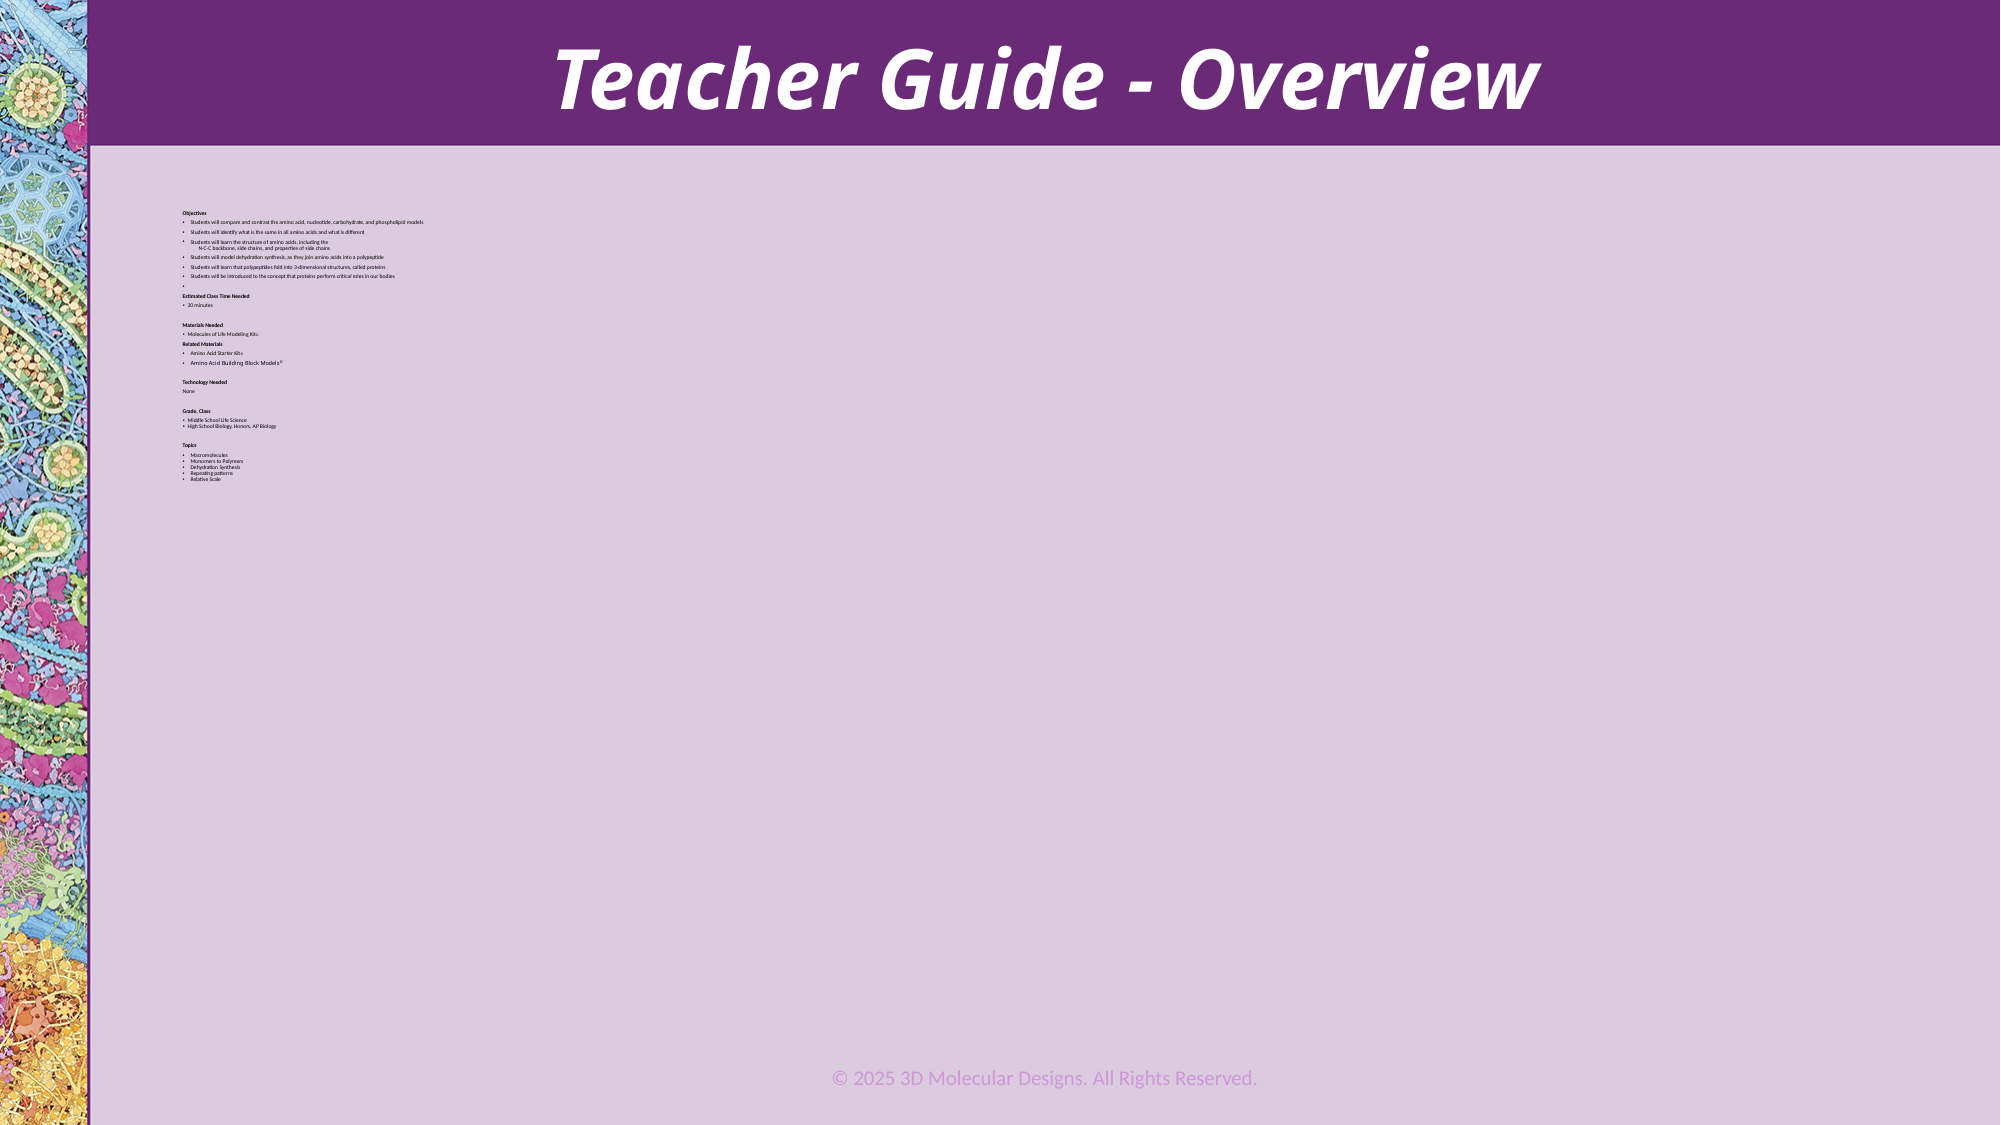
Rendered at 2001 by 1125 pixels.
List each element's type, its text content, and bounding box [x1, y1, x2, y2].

title Teacher Guide - Overview [116, 29, 1973, 126]
list Objectives Students will compare and contrast the amino acid, nucleotide, carbohydrate, and phospholipid models Students will identify what is the same in all amino acids and what is different Students will learn the structure of amino acids, including the N-C-C backbone, side chains, and properties of side chains Students will model dehydration synthesis, as they join amino acids into a polypeptide Students will learn that polypeptides fold into 3-dimensional structures, called proteins Students will be introduced to the concept that proteins perform critical roles in our bodies Estimated Class Time Needed 30 minutes Materials Needed Molecules of Life Modeling Kit© Related Materials Amino Acid Starter Kit© Amino Acid Building Block Models© Technology Needed None Grade, Class Middle School Life Science High School Biology, Honors, AP Biology Topics Macromolecules Monomers to Polymers Dehydration Synthesis Repeating patterns Relative Scale [167, 185, 1918, 988]
